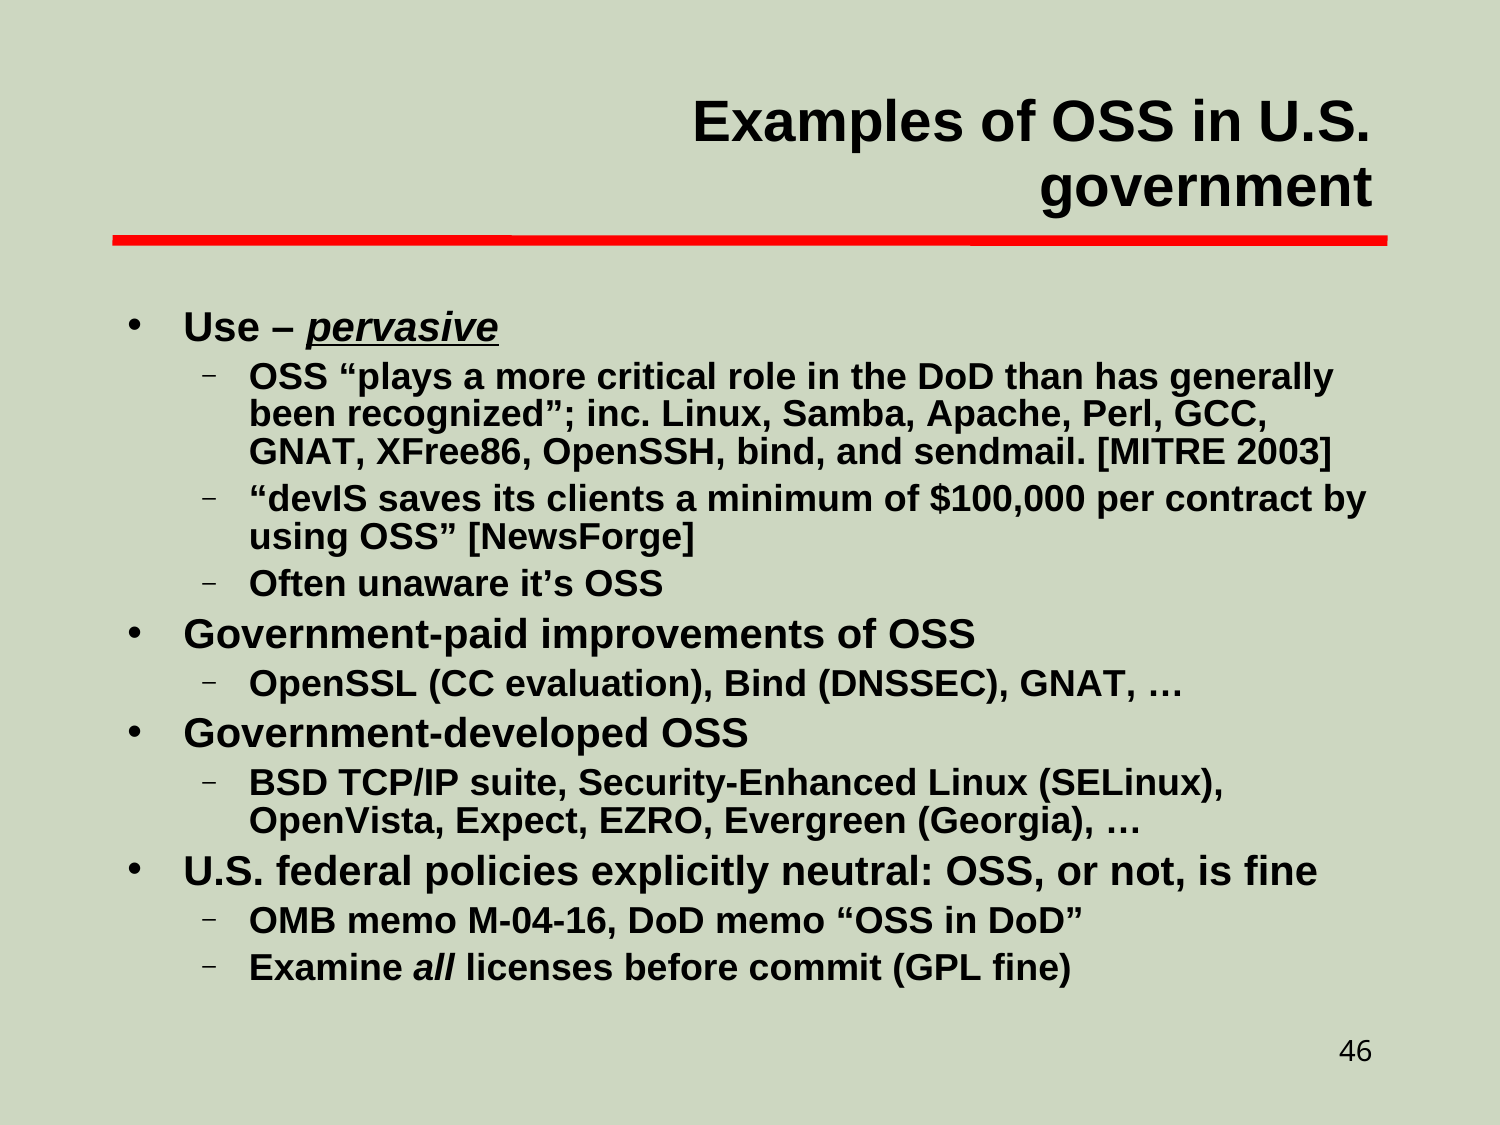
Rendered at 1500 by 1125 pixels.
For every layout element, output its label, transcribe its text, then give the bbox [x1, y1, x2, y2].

list Use – pervasive OSS “plays a more critical role in the DoD than has generally been recognized”; inc. Linux, Samba, Apache, Perl, GCC, GNAT, XFree86, OpenSSH, bind, and sendmail. [MITRE 2003] “devIS saves its clients a minimum of $100,000 per contract by using OSS” [NewsForge] Often unaware it’s OSS Government-paid improvements of OSS OpenSSL (CC evaluation), Bind (DNSSEC), GNAT, … Government-developed OSS BSD TCP/IP suite, Security-Enhanced Linux (SELinux), OpenVista, Expect, EZRO, Evergreen (Georgia), … U.S. federal policies explicitly neutral: OSS, or not, is fine OMB memo M-04-16, DoD memo “OSS in DoD” Examine all licenses before commit (GPL fine) [112, 299, 1388, 1092]
title Examples of OSS in U.S. government [337, 81, 1388, 228]
